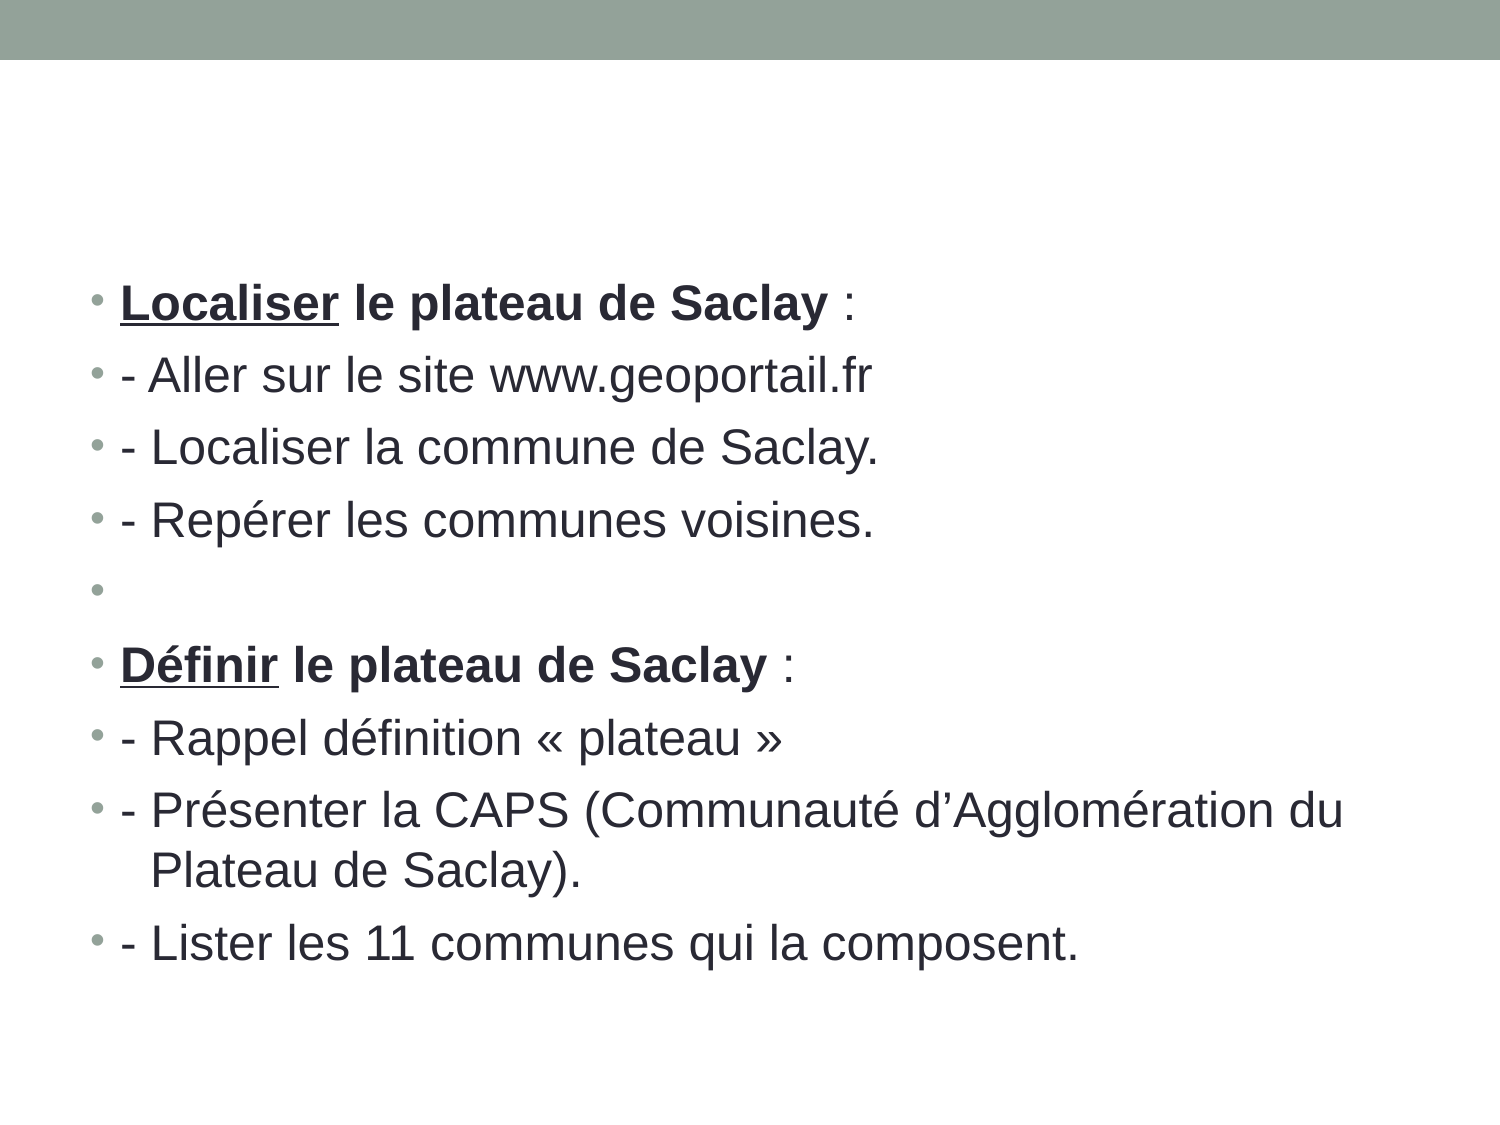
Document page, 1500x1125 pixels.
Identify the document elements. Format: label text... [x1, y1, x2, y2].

list Localiser le plateau de Saclay : - Aller sur le site www.geoportail.fr - Localiser la commune de Saclay. - Repérer les communes voisines. Définir le plateau de Saclay : - Rappel définition « plateau » - Présenter la CAPS (Communauté d’Agglomération du Plateau de Saclay). - Lister les 11 communes qui la composent. [75, 262, 1426, 1063]
